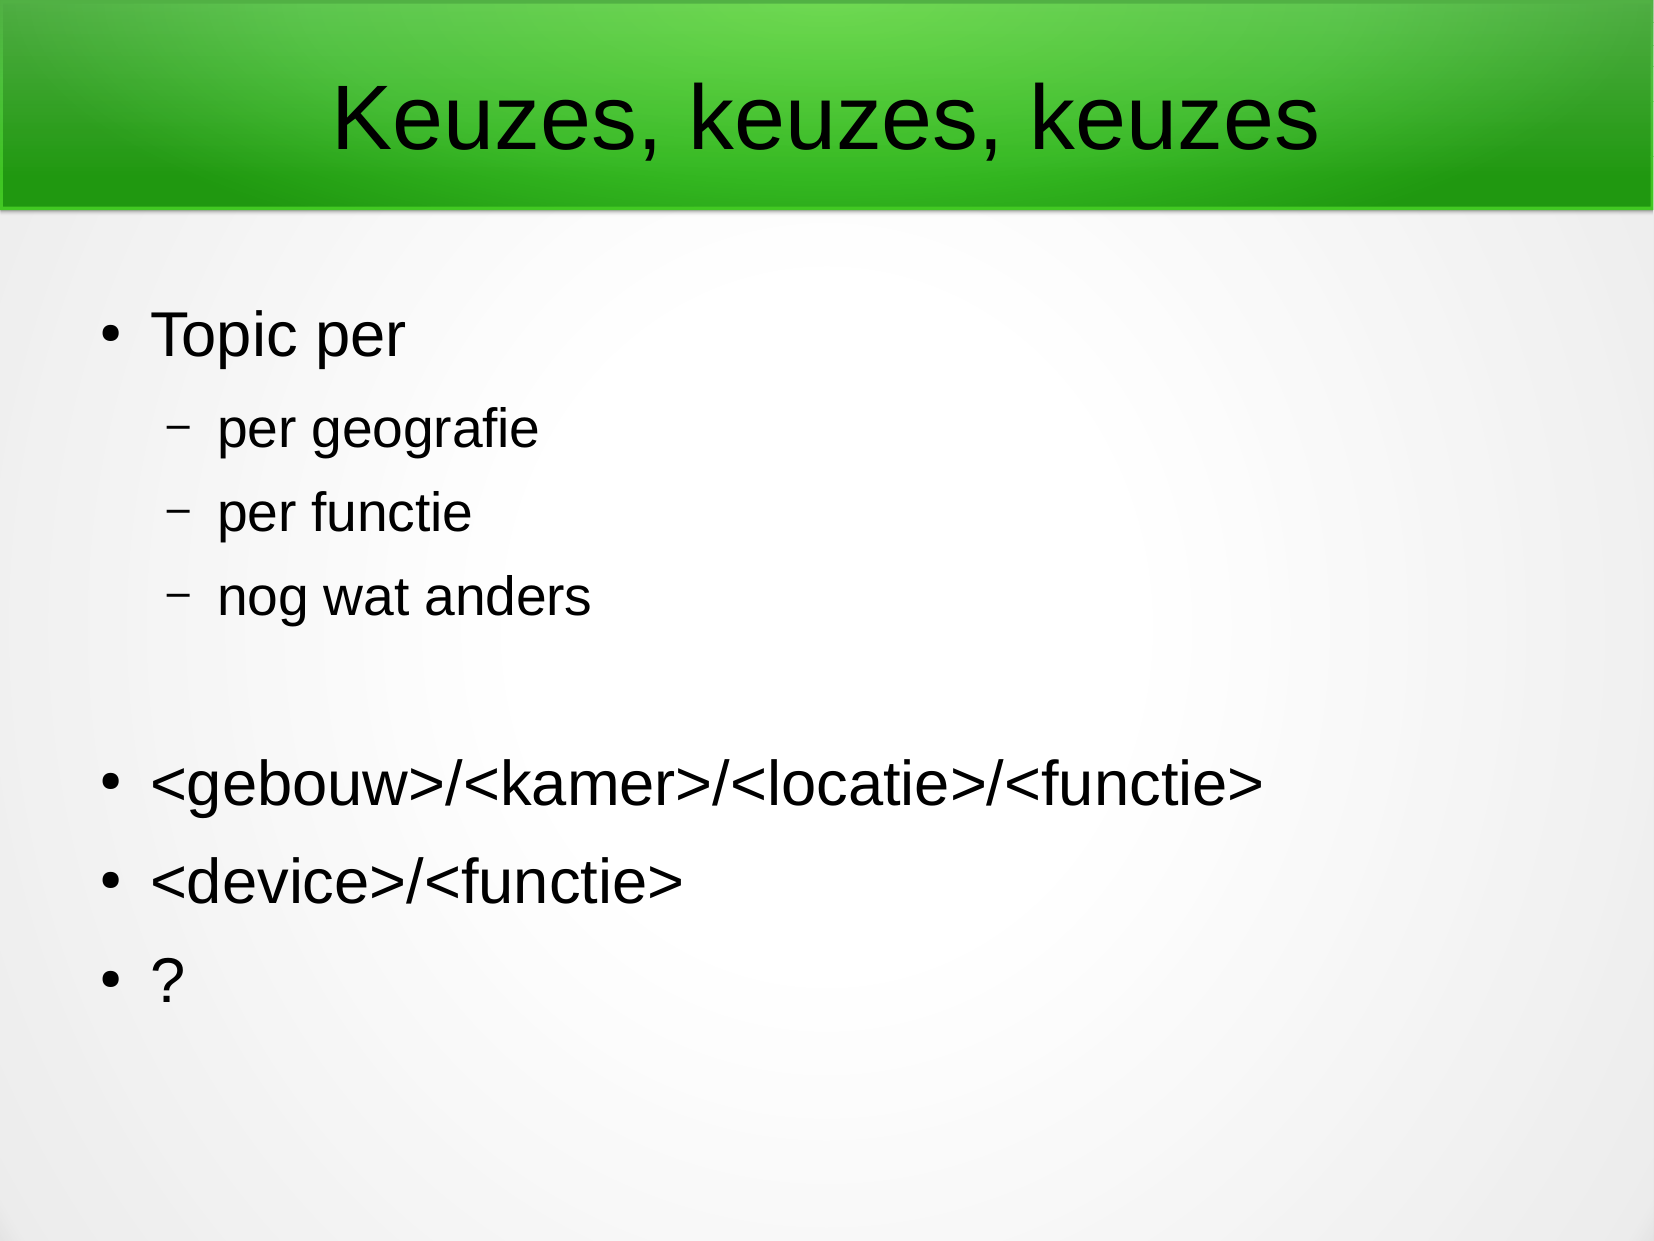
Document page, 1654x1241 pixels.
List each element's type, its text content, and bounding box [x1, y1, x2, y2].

list Topic per per geografie per functie nog wat anders <gebouw>/<kamer>/<locatie>/<functie> <device>/<functie> ? [82, 299, 1571, 1019]
title Keuzes, keuzes, keuzes [82, 47, 1571, 189]
